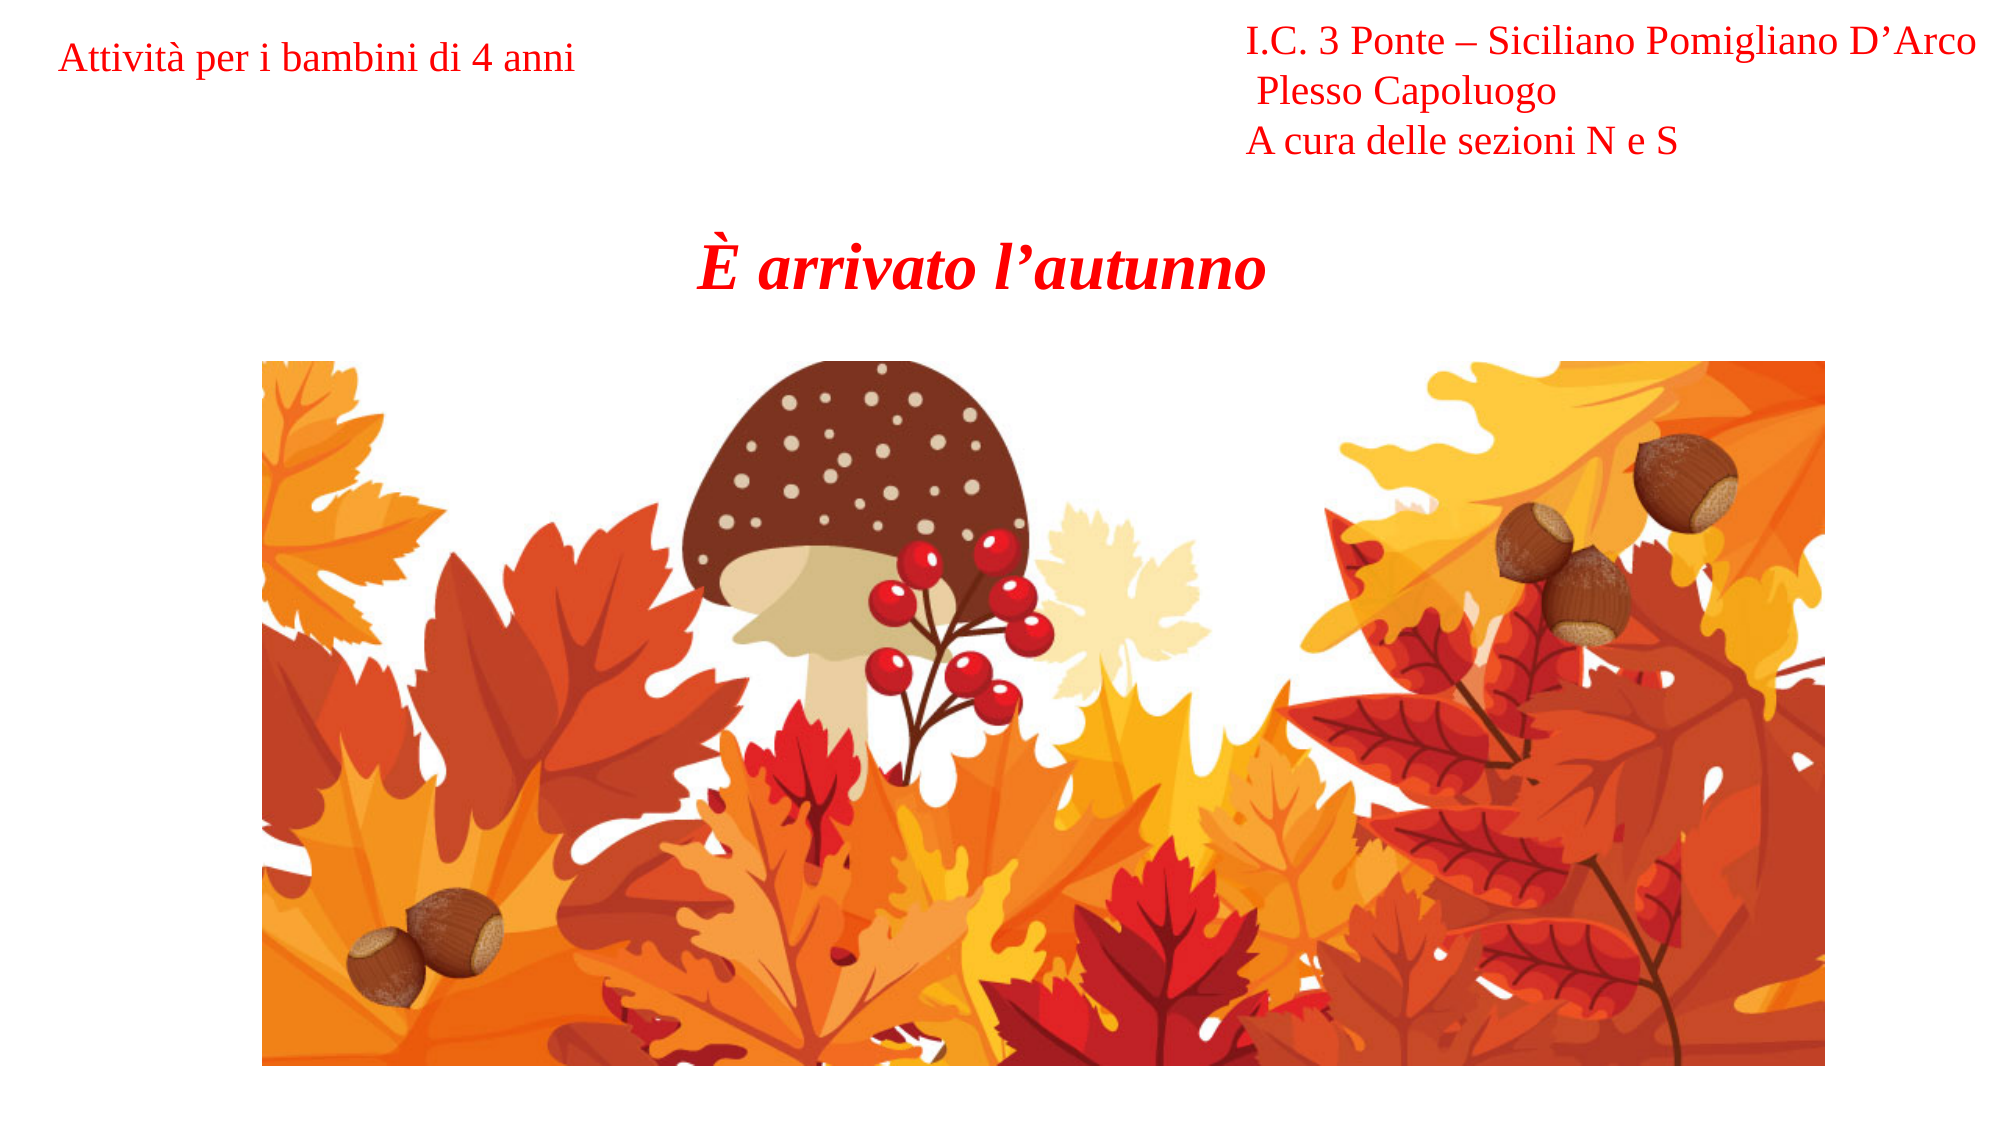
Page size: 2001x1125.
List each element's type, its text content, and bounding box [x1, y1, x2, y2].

text_box È arrivato l’autunno [483, 215, 1517, 312]
picture [262, 361, 1825, 1066]
text_box I.C. 3 Ponte – Siciliano Pomigliano D’Arco Plesso Capoluogo A cura delle sezioni N e S [1230, 5, 2000, 223]
text_box Attività per i bambini di 4 anni [42, 22, 643, 89]
